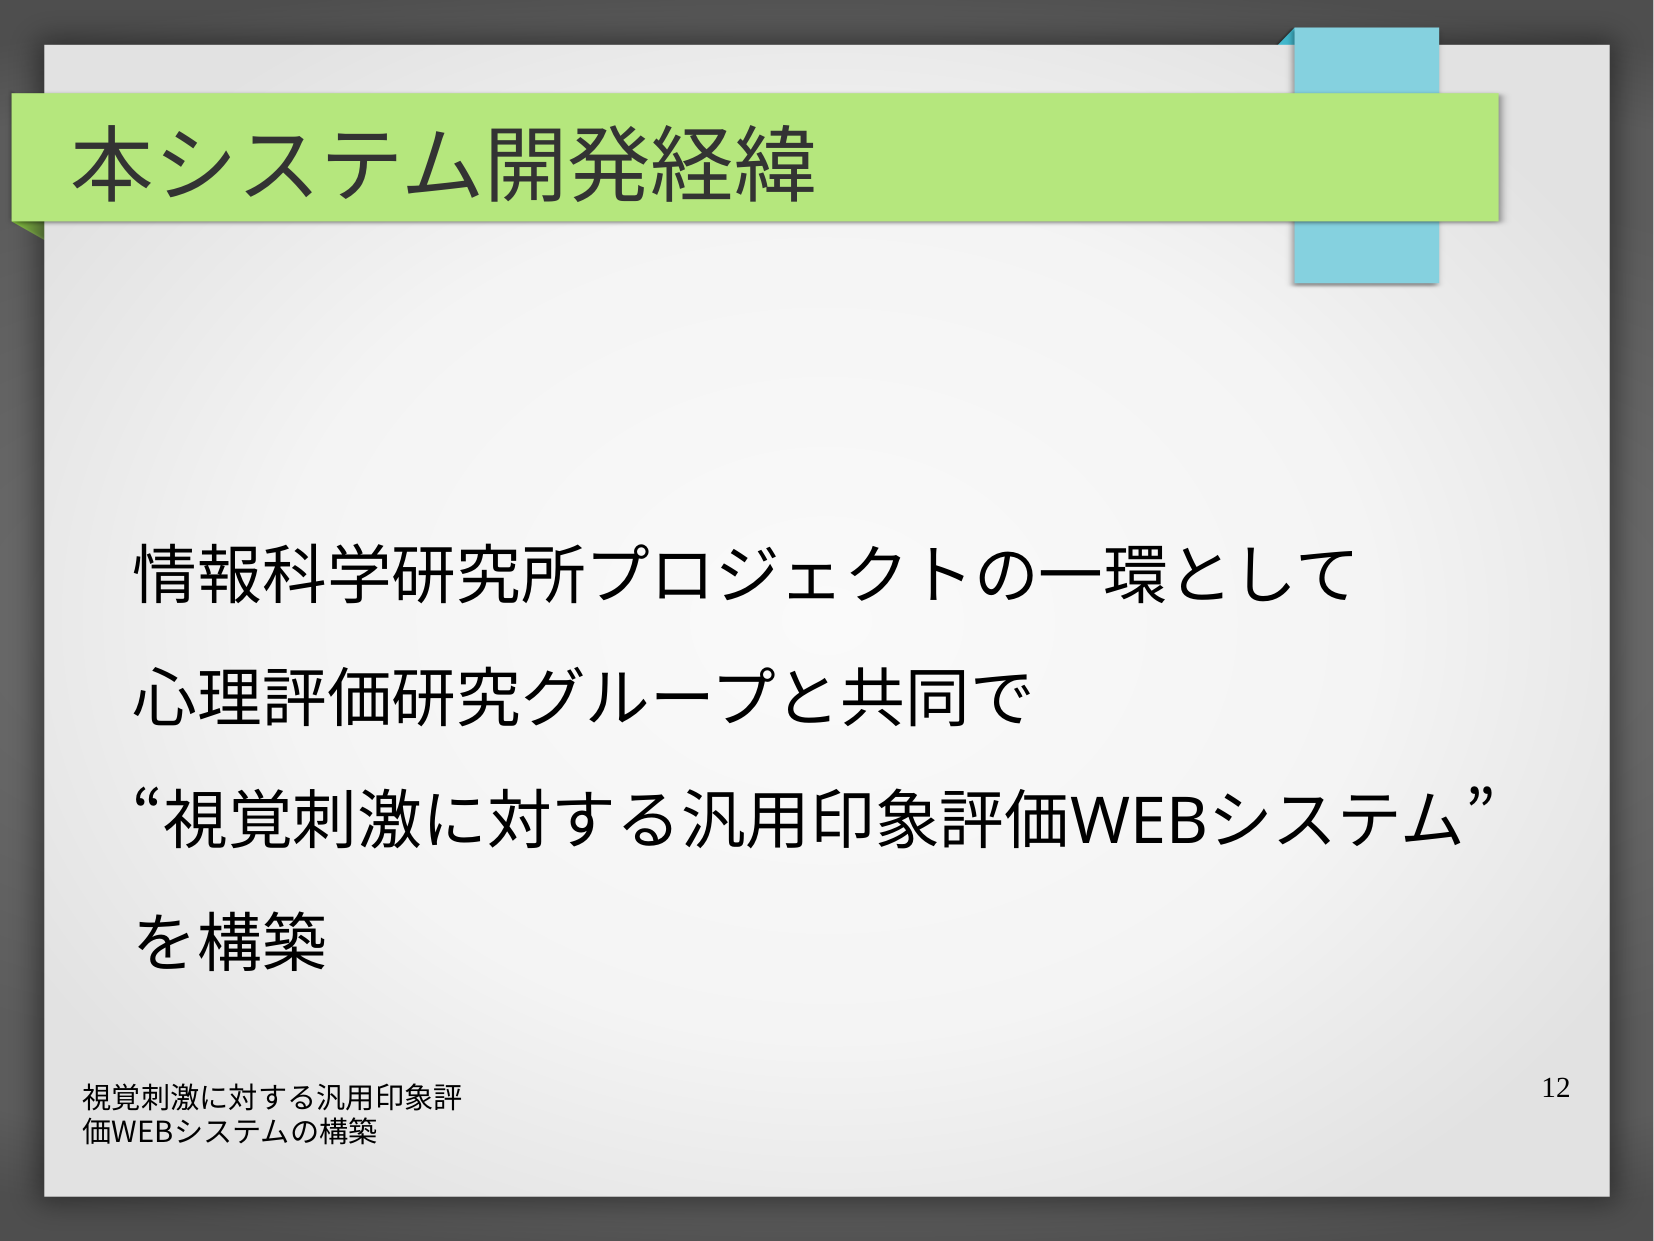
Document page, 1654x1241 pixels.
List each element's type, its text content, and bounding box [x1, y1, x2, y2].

title 本システム開発経緯 [70, 106, 1229, 213]
picture [0, 0, 1654, 1241]
list 情報科学研究所プロジェクトの一環として 心理評価研究グループと共同で “視覚刺激に対する汎用印象評価WEBシステム” を構築 [132, 290, 1521, 995]
